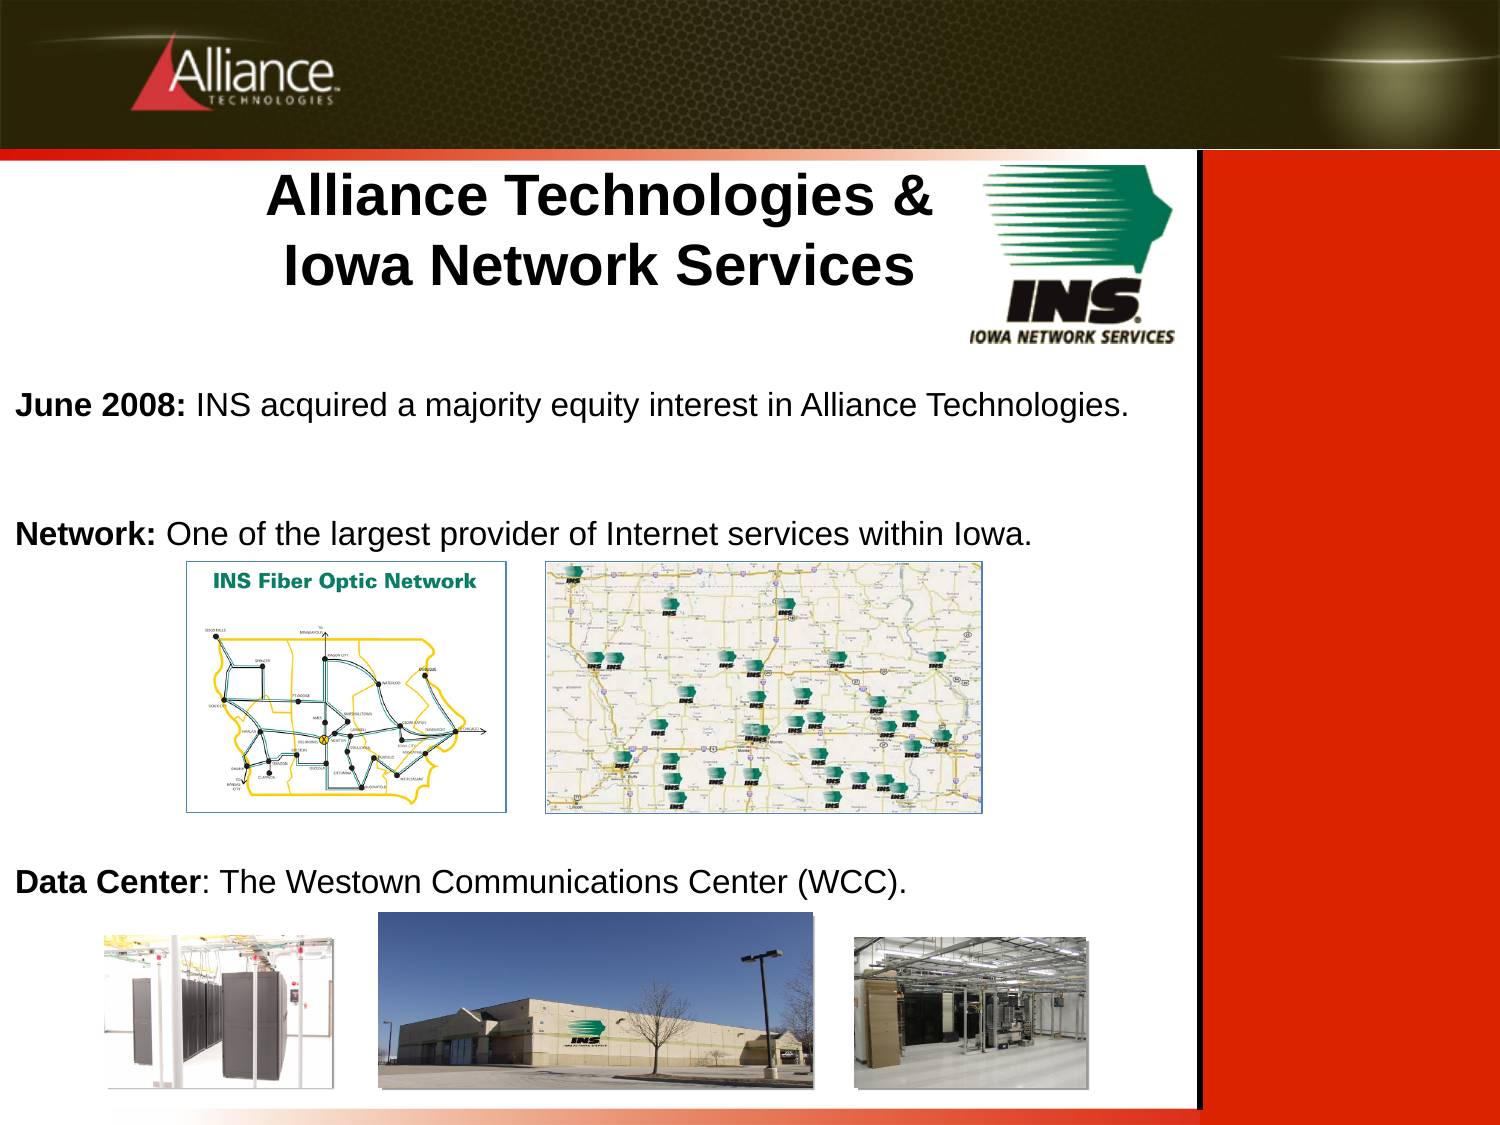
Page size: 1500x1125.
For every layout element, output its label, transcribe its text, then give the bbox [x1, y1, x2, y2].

picture [546, 562, 982, 813]
picture [187, 562, 506, 812]
picture [854, 937, 1086, 1088]
picture [104, 935, 332, 1088]
picture [0, 0, 1500, 150]
text_box June 2008: INS acquired a majority equity interest in Alliance Technologies. [0, 375, 1163, 430]
text_box Data Center: The Westown Communications Center (WCC). [0, 852, 1150, 907]
picture [378, 912, 813, 1088]
picture [970, 338, 1175, 344]
picture [114, 1109, 1200, 1125]
title Alliance Technologies & Iowa Network Services [0, 150, 1201, 338]
text_box [1200, 150, 1500, 1125]
text_box Network: One of the largest provider of Internet services within Iowa. [0, 505, 1200, 560]
